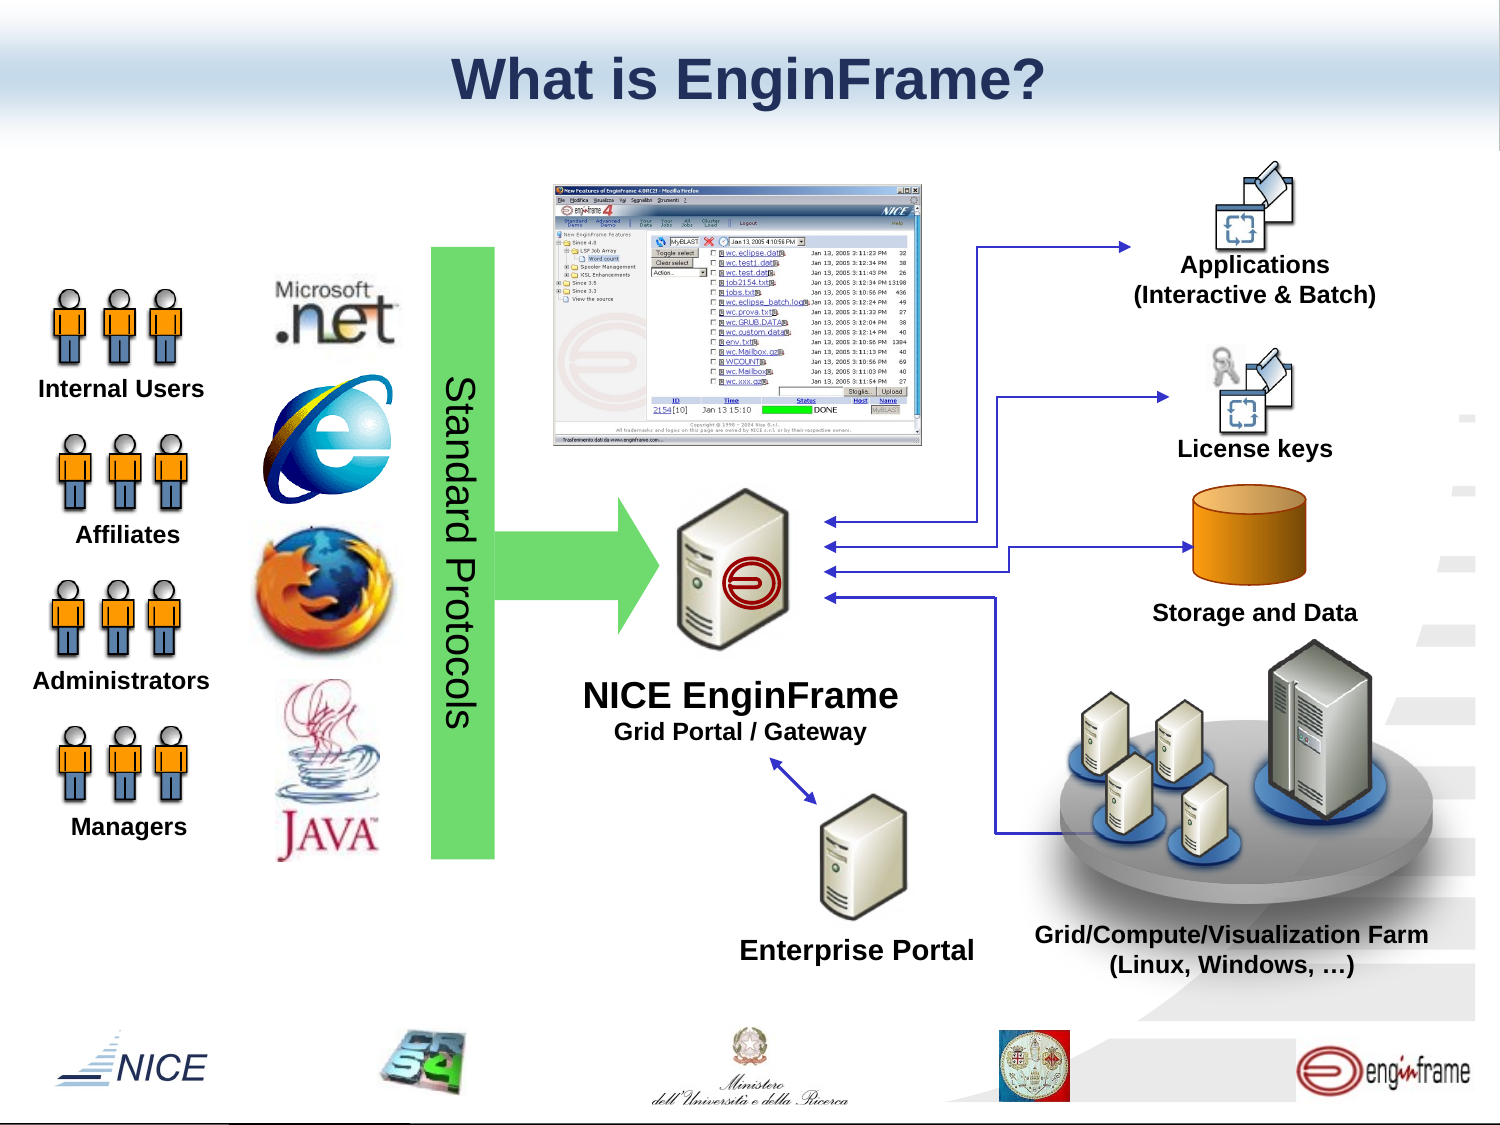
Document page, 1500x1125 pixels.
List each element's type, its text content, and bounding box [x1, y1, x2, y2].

picture [46, 430, 197, 516]
picture [553, 184, 922, 446]
text_box Affiliates [67, 518, 189, 549]
text_box Applications (Interactive & Batch) [1126, 248, 1385, 309]
picture [41, 285, 191, 370]
picture [377, 1028, 467, 1096]
text_box [1193, 502, 1306, 586]
picture [1212, 157, 1299, 258]
text_box [722, 556, 782, 610]
text_box [25, 221, 658, 910]
picture [652, 1027, 848, 1105]
text_box License keys [1169, 432, 1342, 463]
picture [1206, 344, 1298, 441]
picture [999, 1030, 1070, 1102]
text_box Storage and Data [1144, 596, 1366, 627]
picture [46, 722, 197, 808]
picture [275, 679, 380, 862]
text_box Administrators [25, 664, 219, 695]
text_box NICE EnginFrame Grid Portal / Gateway [574, 670, 907, 746]
picture [805, 780, 922, 930]
picture [999, 1092, 1011, 1102]
picture [1017, 639, 1475, 1005]
picture [1296, 1035, 1477, 1104]
text_box Managers [63, 810, 196, 841]
text_box Internal Users [30, 372, 213, 403]
text_box Standard Protocols [431, 246, 495, 860]
text_box What is EnginFrame? [1, 1, 1499, 152]
text_box Grid/Compute/Visualization Farm (Linux, Windows, …) [1027, 918, 1438, 979]
picture [249, 261, 420, 515]
picture [249, 521, 404, 668]
picture [0, 0, 1500, 153]
text_box Enterprise Portal [731, 930, 983, 967]
picture [39, 576, 190, 662]
picture [658, 471, 808, 669]
